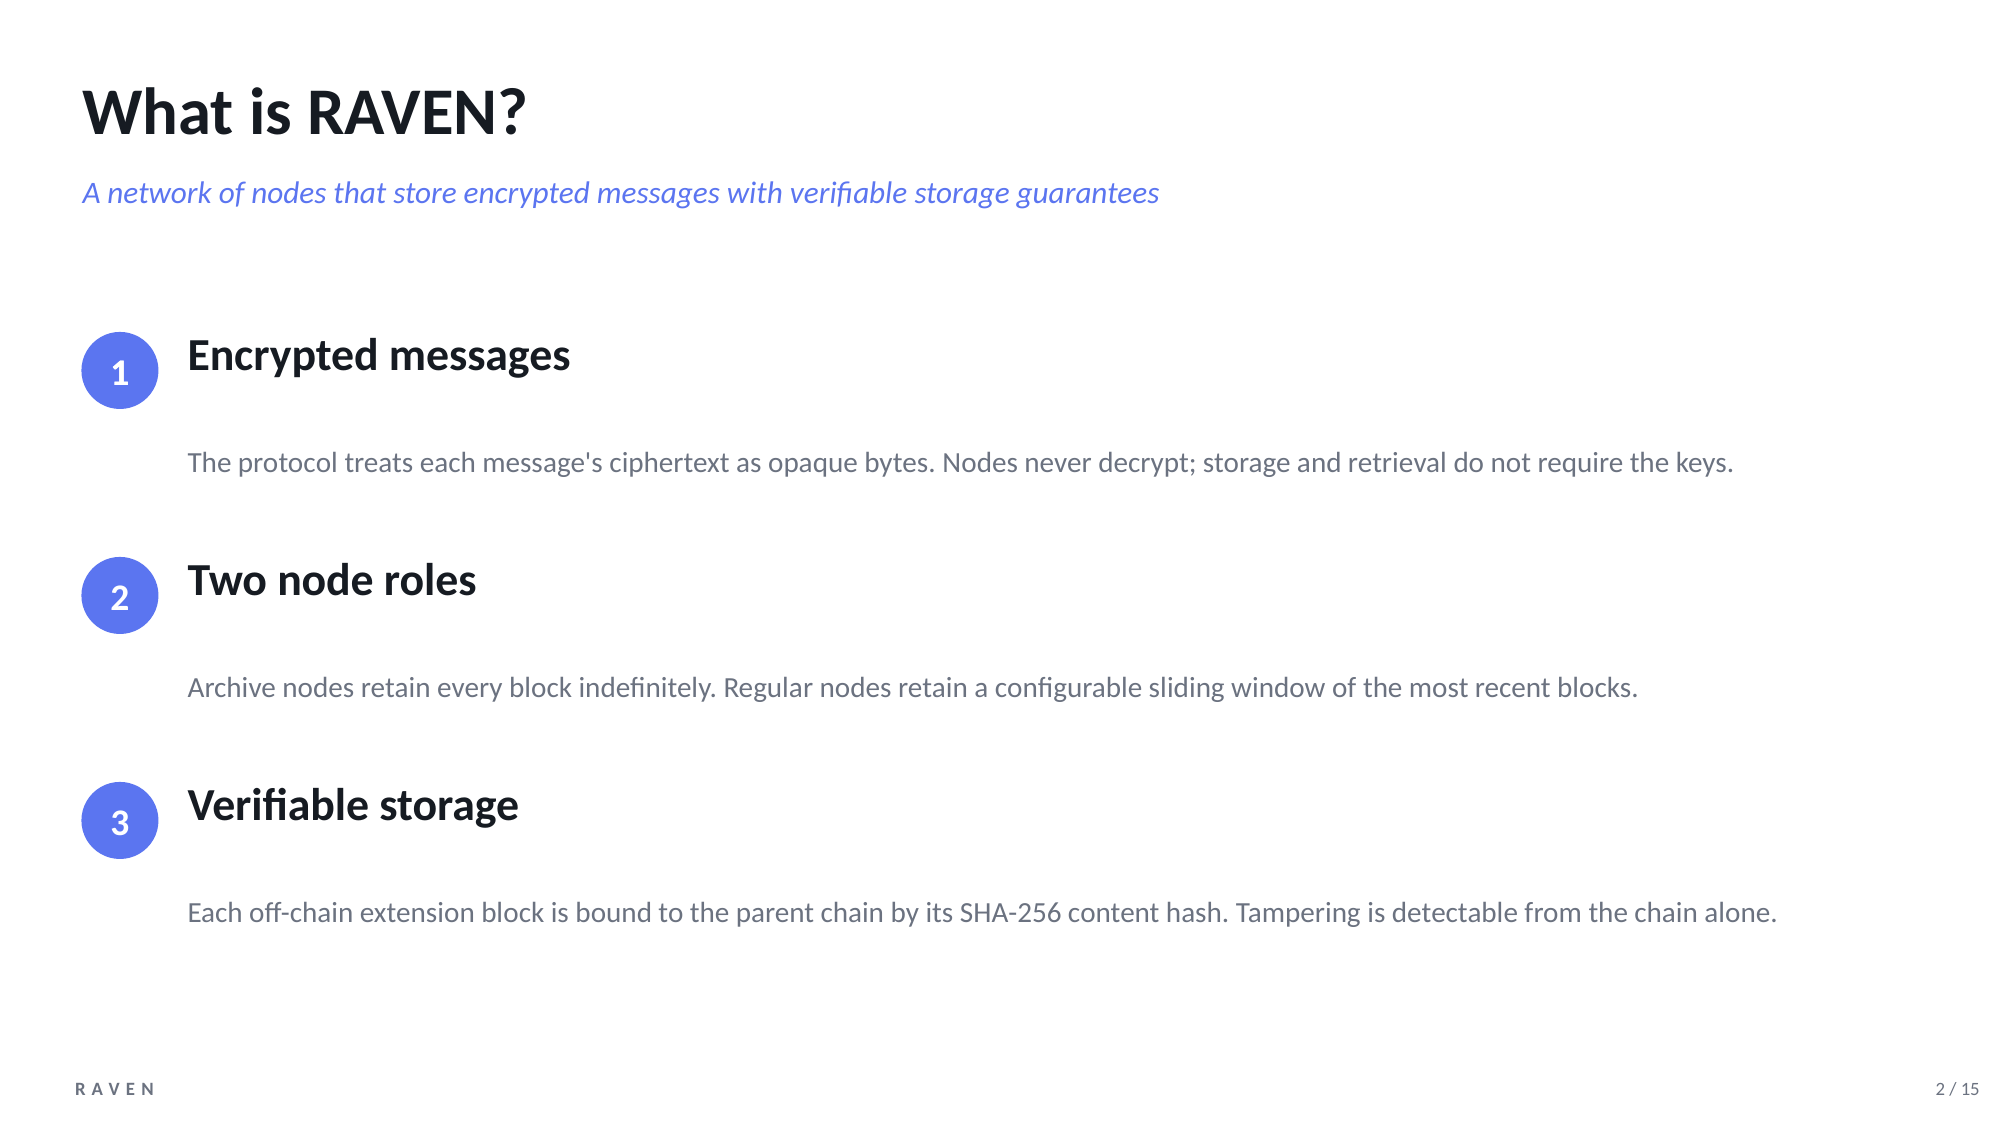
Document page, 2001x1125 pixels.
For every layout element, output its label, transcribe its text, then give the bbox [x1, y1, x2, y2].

text_box 3 [82, 782, 158, 858]
text_box Encrypted messages [187, 314, 1913, 390]
text_box What is RAVEN? [82, 67, 1913, 172]
text_box RAVEN [74, 1064, 375, 1110]
text_box Two node roles [187, 539, 1913, 615]
text_box 2 [82, 557, 158, 633]
text_box Archive nodes retain every block indefinitely. Regular nodes retain a configurable sliding window of the most recent blocks. [187, 622, 1913, 750]
text_box Verifiable storage [187, 764, 1913, 840]
text_box 2 / 15 [1844, 1064, 1980, 1110]
text_box A network of nodes that store encrypted messages with verifiable storage guarantees [82, 172, 1913, 240]
text_box 1 [82, 332, 158, 408]
text_box Each off-chain extension block is bound to the parent chain by its SHA-256 content hash. Tampering is detectable from the chain alone. [187, 847, 1913, 975]
text_box The protocol treats each message's ciphertext as opaque bytes. Nodes never decrypt; storage and retrieval do not require the keys. [187, 397, 1913, 525]
